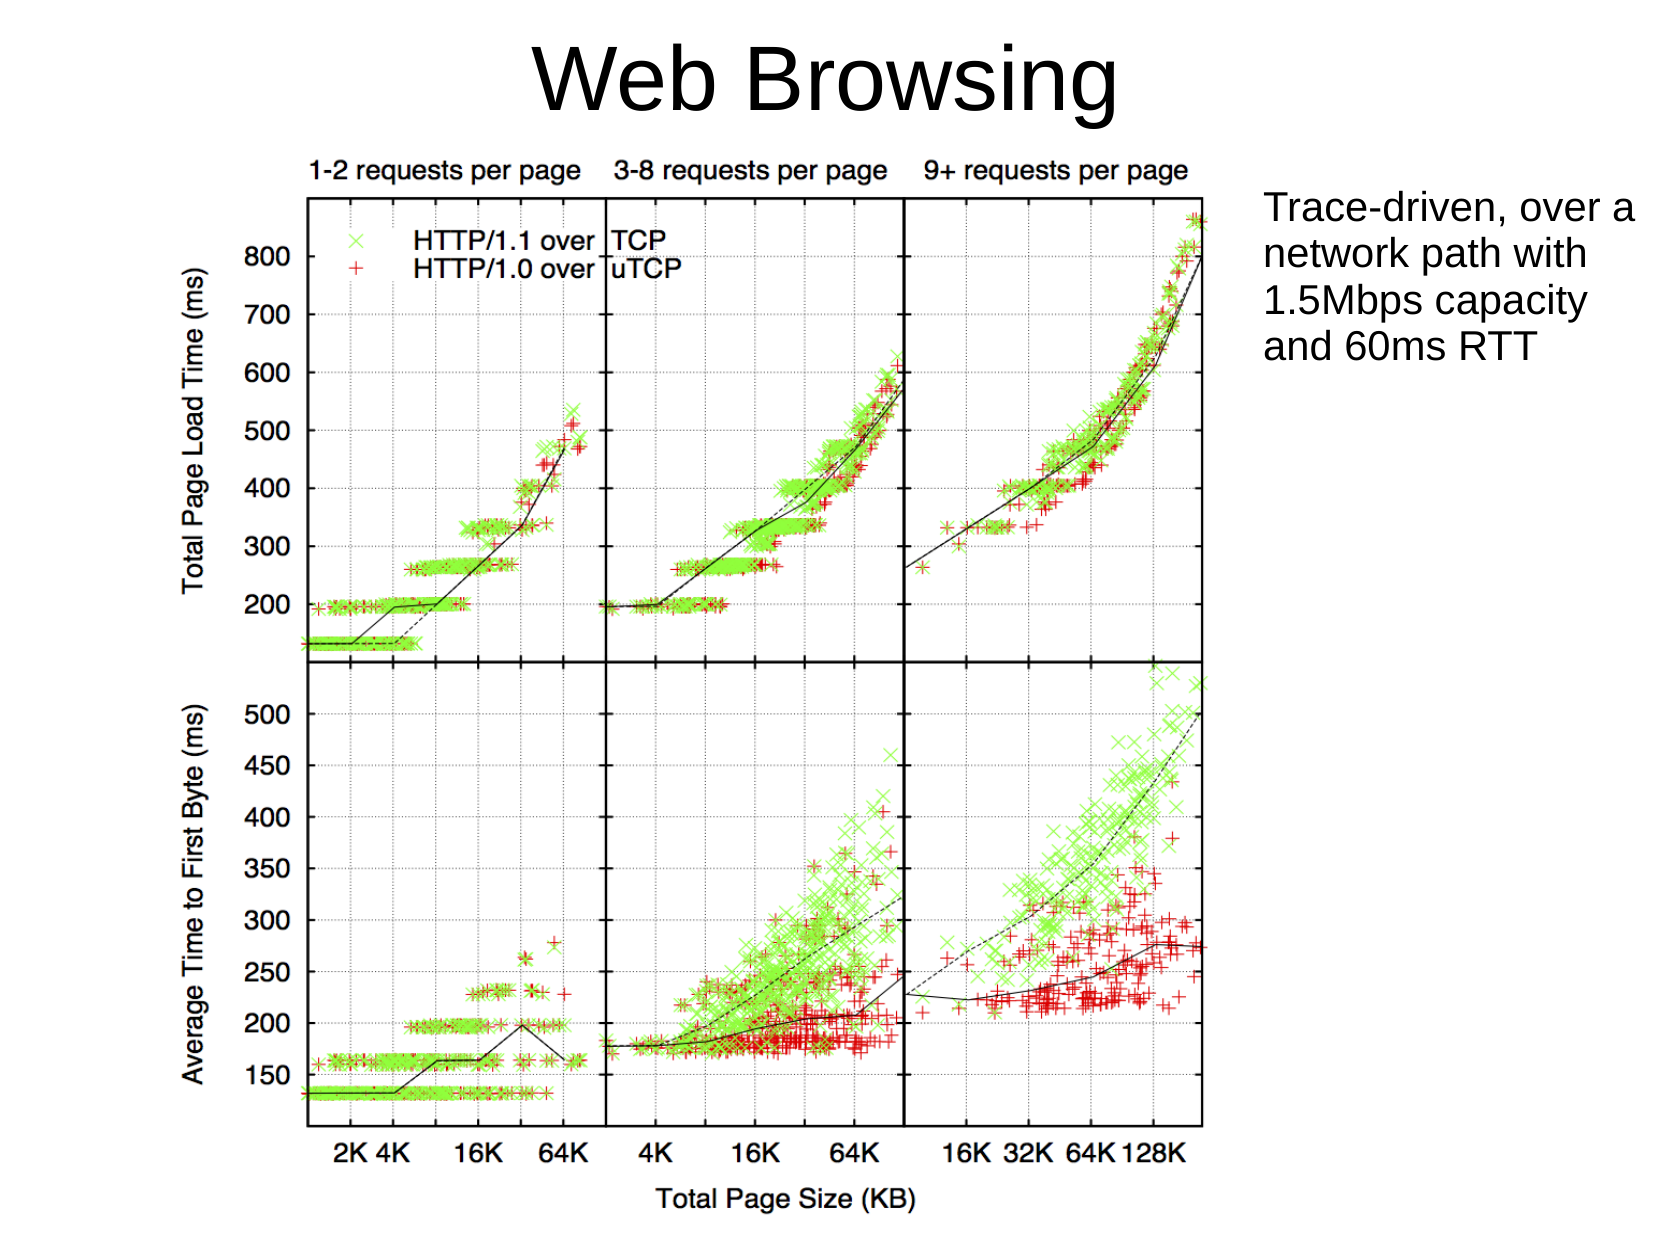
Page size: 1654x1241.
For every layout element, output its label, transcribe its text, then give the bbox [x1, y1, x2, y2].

picture [171, 144, 1258, 1235]
list Trace-driven, over a network path with 1.5Mbps capacity and 60ms RTT [1263, 183, 1642, 680]
title Web Browsing [82, 0, 1571, 175]
